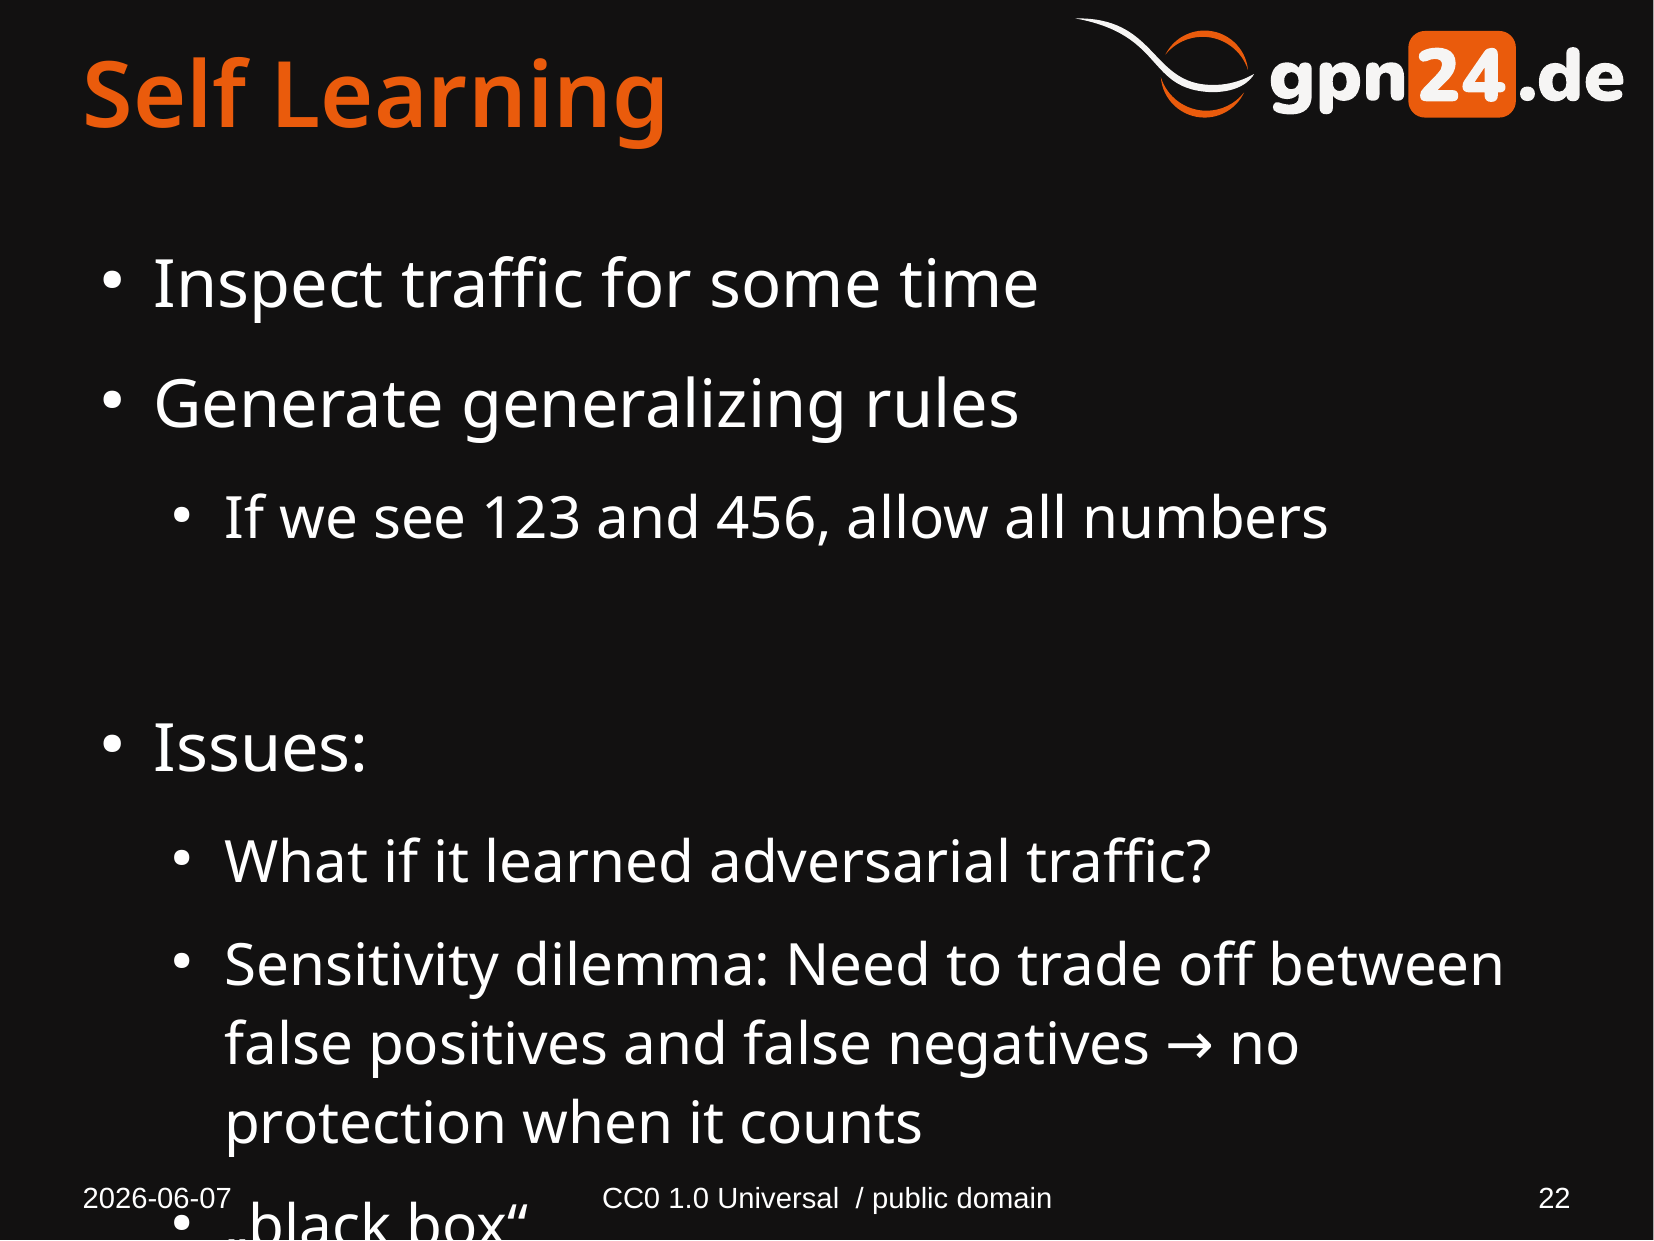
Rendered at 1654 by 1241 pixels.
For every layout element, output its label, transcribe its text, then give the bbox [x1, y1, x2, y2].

title Self Learning [82, 28, 1004, 155]
list Inspect traffic for some time Generate generalizing rules If we see 123 and 456, allow all numbers Issues: What if it learned adversarial traffic? Sensitivity dilemma: Need to trade off between false positives and false negatives → no protection when it counts „black box“ [82, 236, 1571, 1149]
